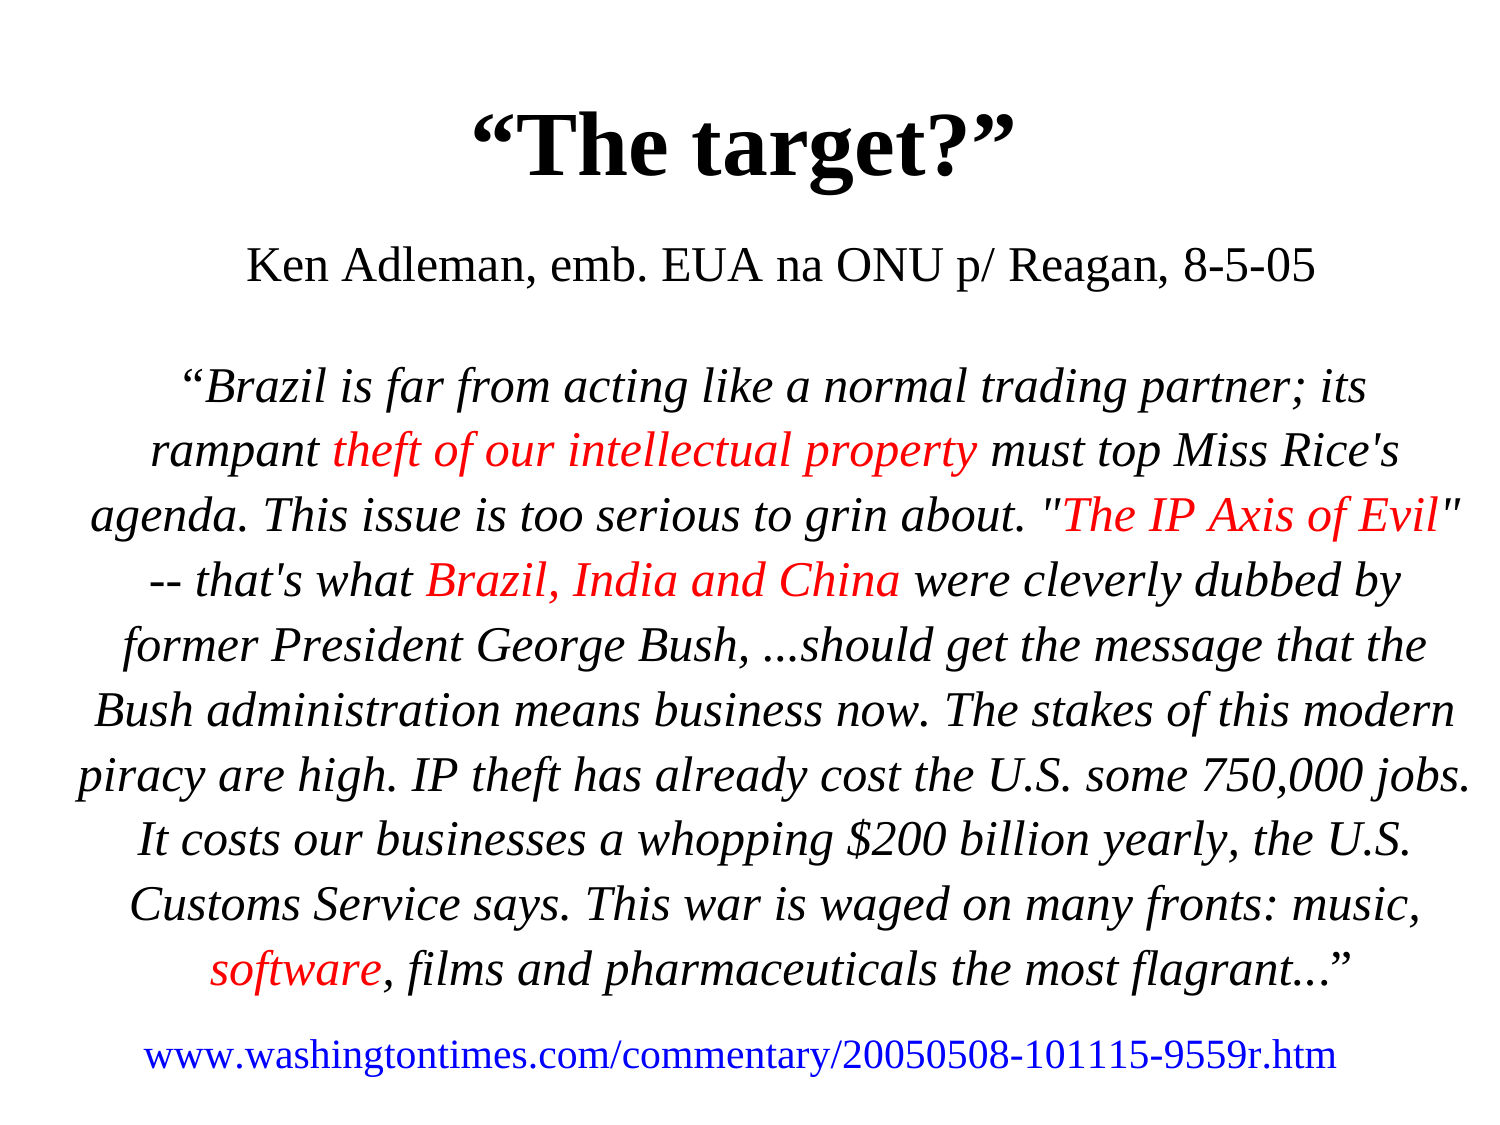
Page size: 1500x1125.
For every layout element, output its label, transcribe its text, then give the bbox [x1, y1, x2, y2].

title “The target?” [91, 27, 1420, 233]
text_box Ken Adleman, emb. EUA na ONU p/ Reagan, 8-5-05 “Brazil is far from acting like a normal trading partner; its rampant theft of our intellectual property must top Miss Rice's agenda. This issue is too serious to grin about. "The IP Axis of Evil" -- that's what Brazil, India and China were cleverly dubbed by former President George Bush, ...should get the message that the Bush administration means business now. The stakes of this modern piracy are high. IP theft has already cost the U.S. some 750,000 jobs. It costs our businesses a whopping $200 billion yearly, the U.S. Customs Service says. This war is waged on many fronts: music, software, films and pharmaceuticals the most flagrant...” [79, 233, 1484, 990]
text_box www.washingtontimes.com/commentary/20050508-101115-9559r.htm [143, 1028, 1380, 1075]
